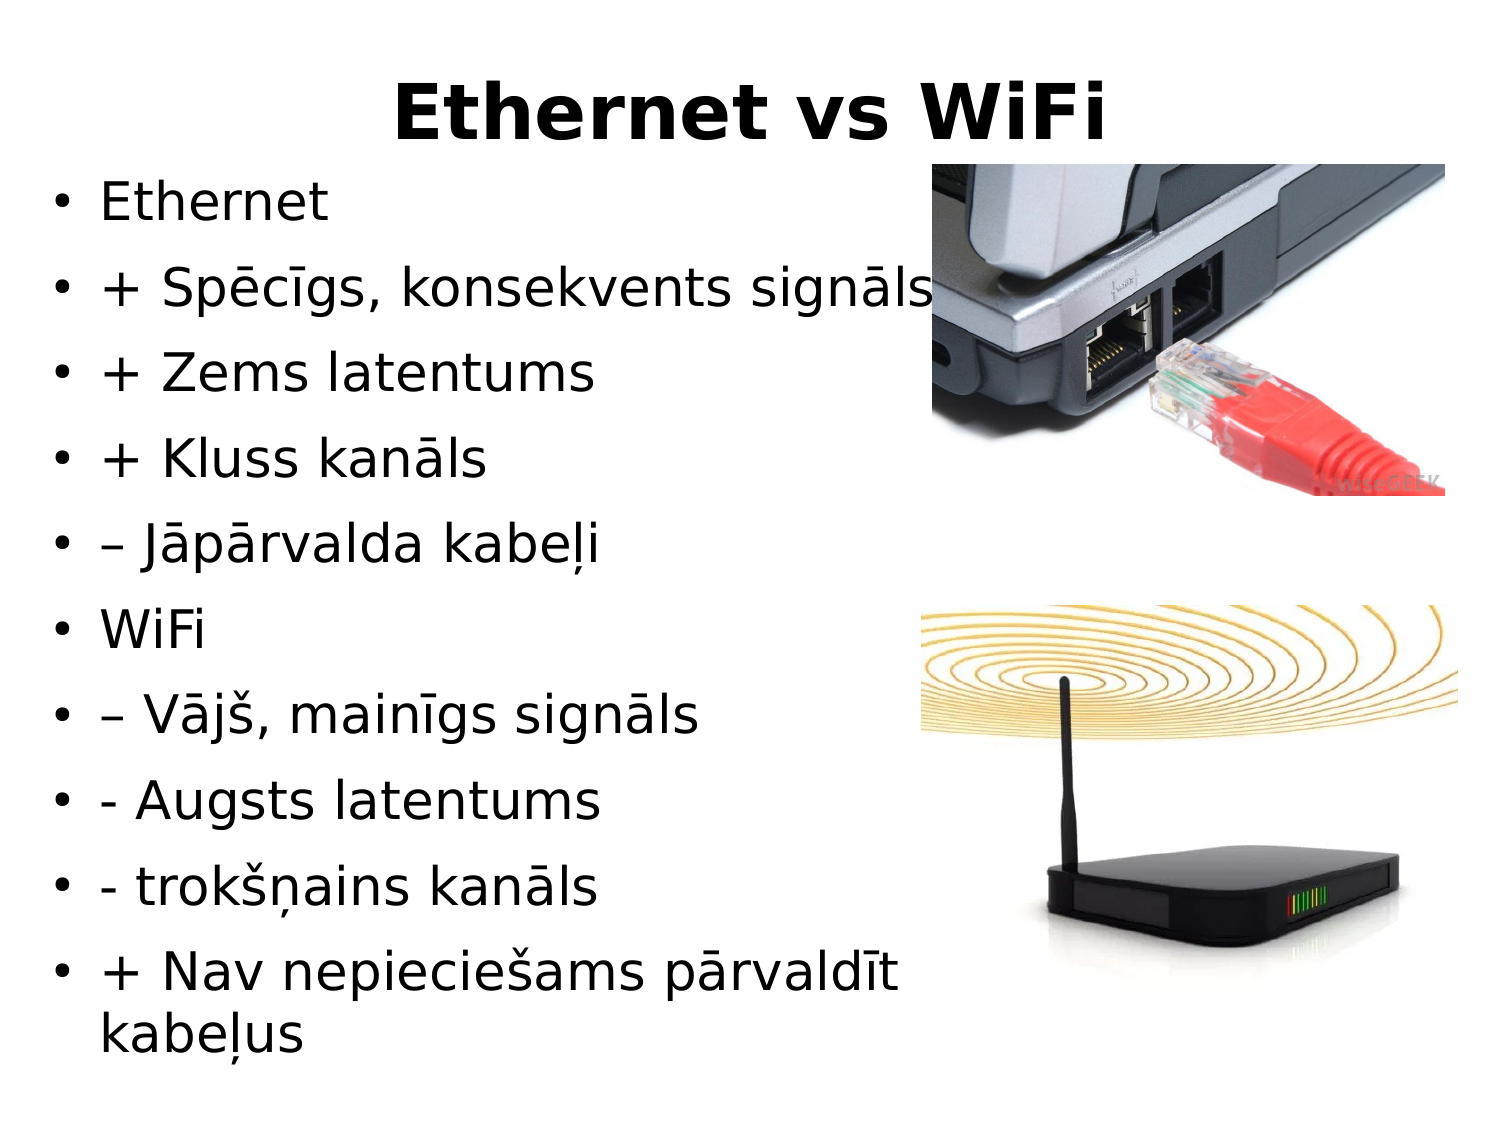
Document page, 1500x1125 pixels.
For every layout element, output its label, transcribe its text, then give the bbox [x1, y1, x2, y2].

picture [1013, 605, 1458, 1008]
list Ethernet + Spēcīgs, konsekvents signāls + Zems latentums + Kluss kanāls – Jāpārvalda kabeļi WiFi – Vājš, mainīgs signāls - Augsts latentums - trokšņains kanāls + Nav nepieciešams pārvaldīt kabeļus [37, 171, 1013, 1075]
picture [932, 164, 1445, 496]
title Ethernet vs WiFi [75, 61, 1425, 164]
